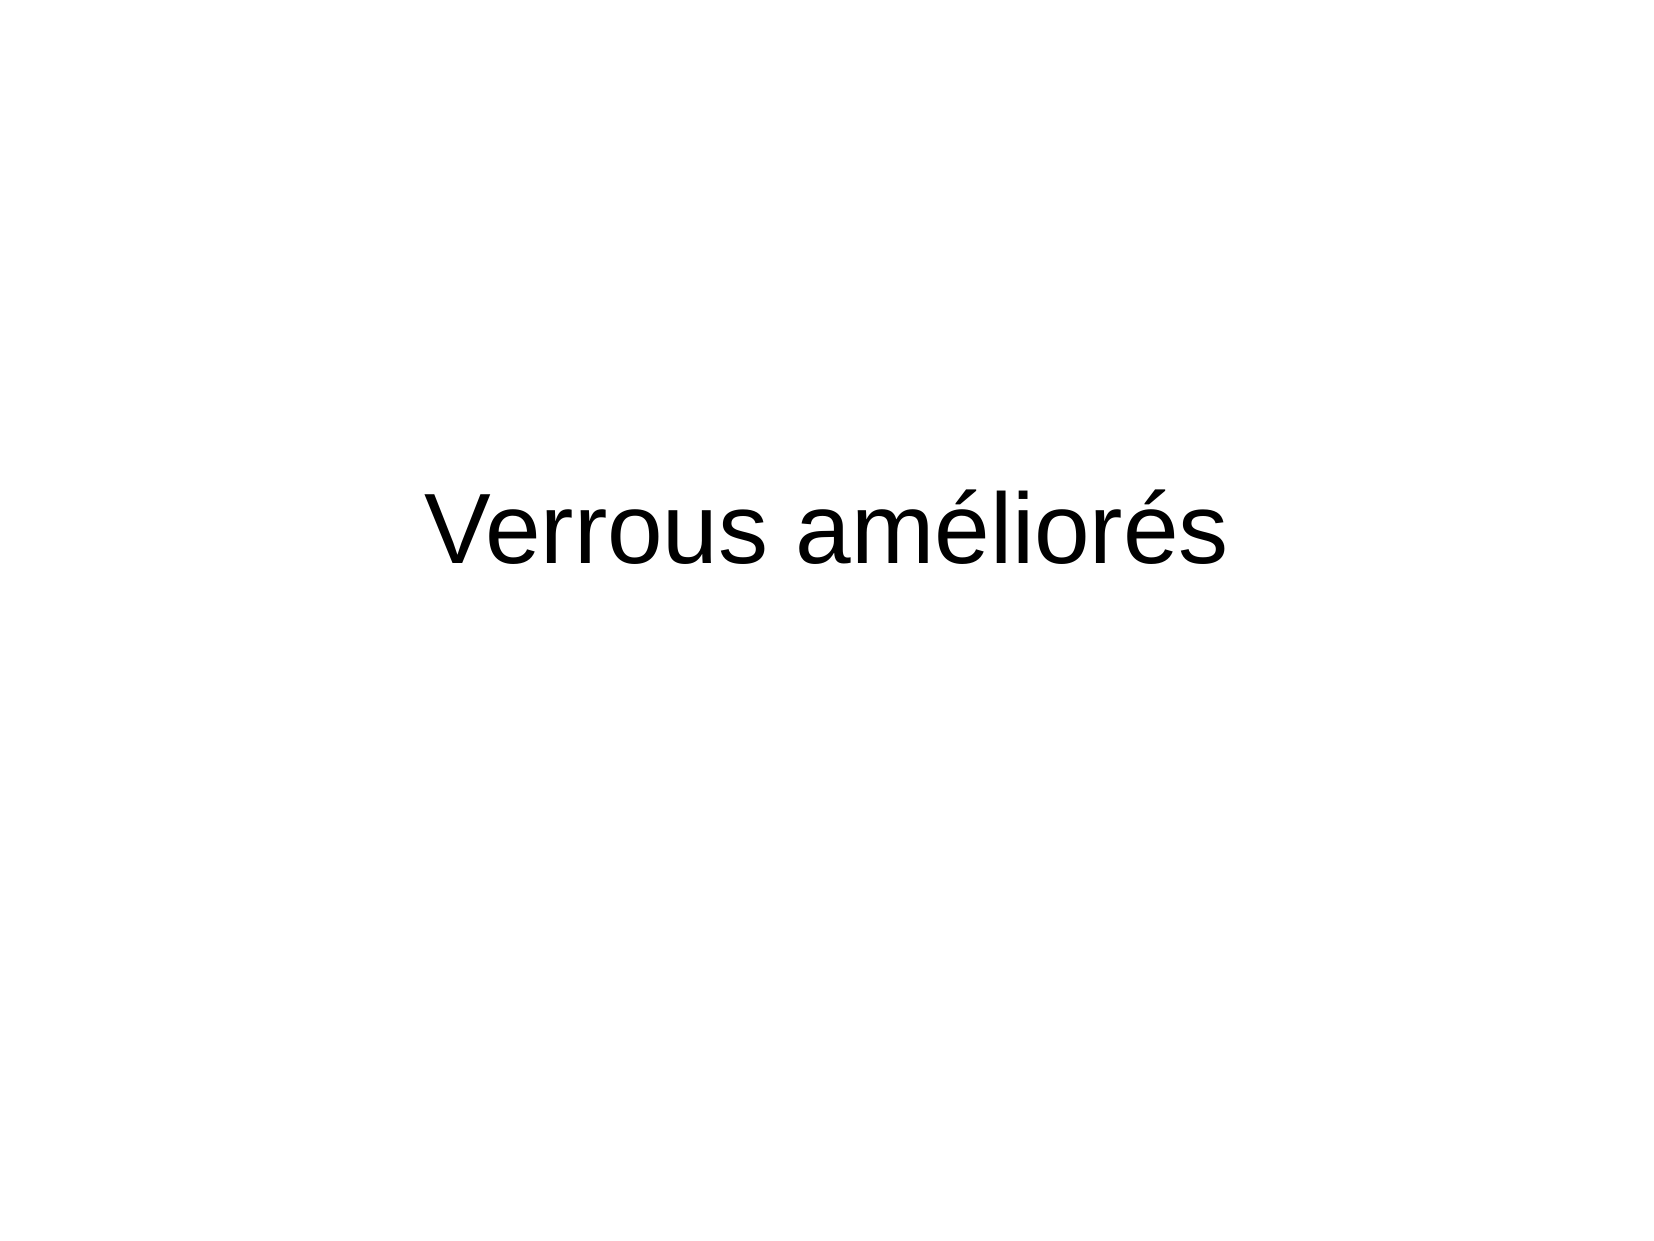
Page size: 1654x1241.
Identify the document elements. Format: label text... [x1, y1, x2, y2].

subtitle Verrous améliorés [82, 49, 1571, 1010]
